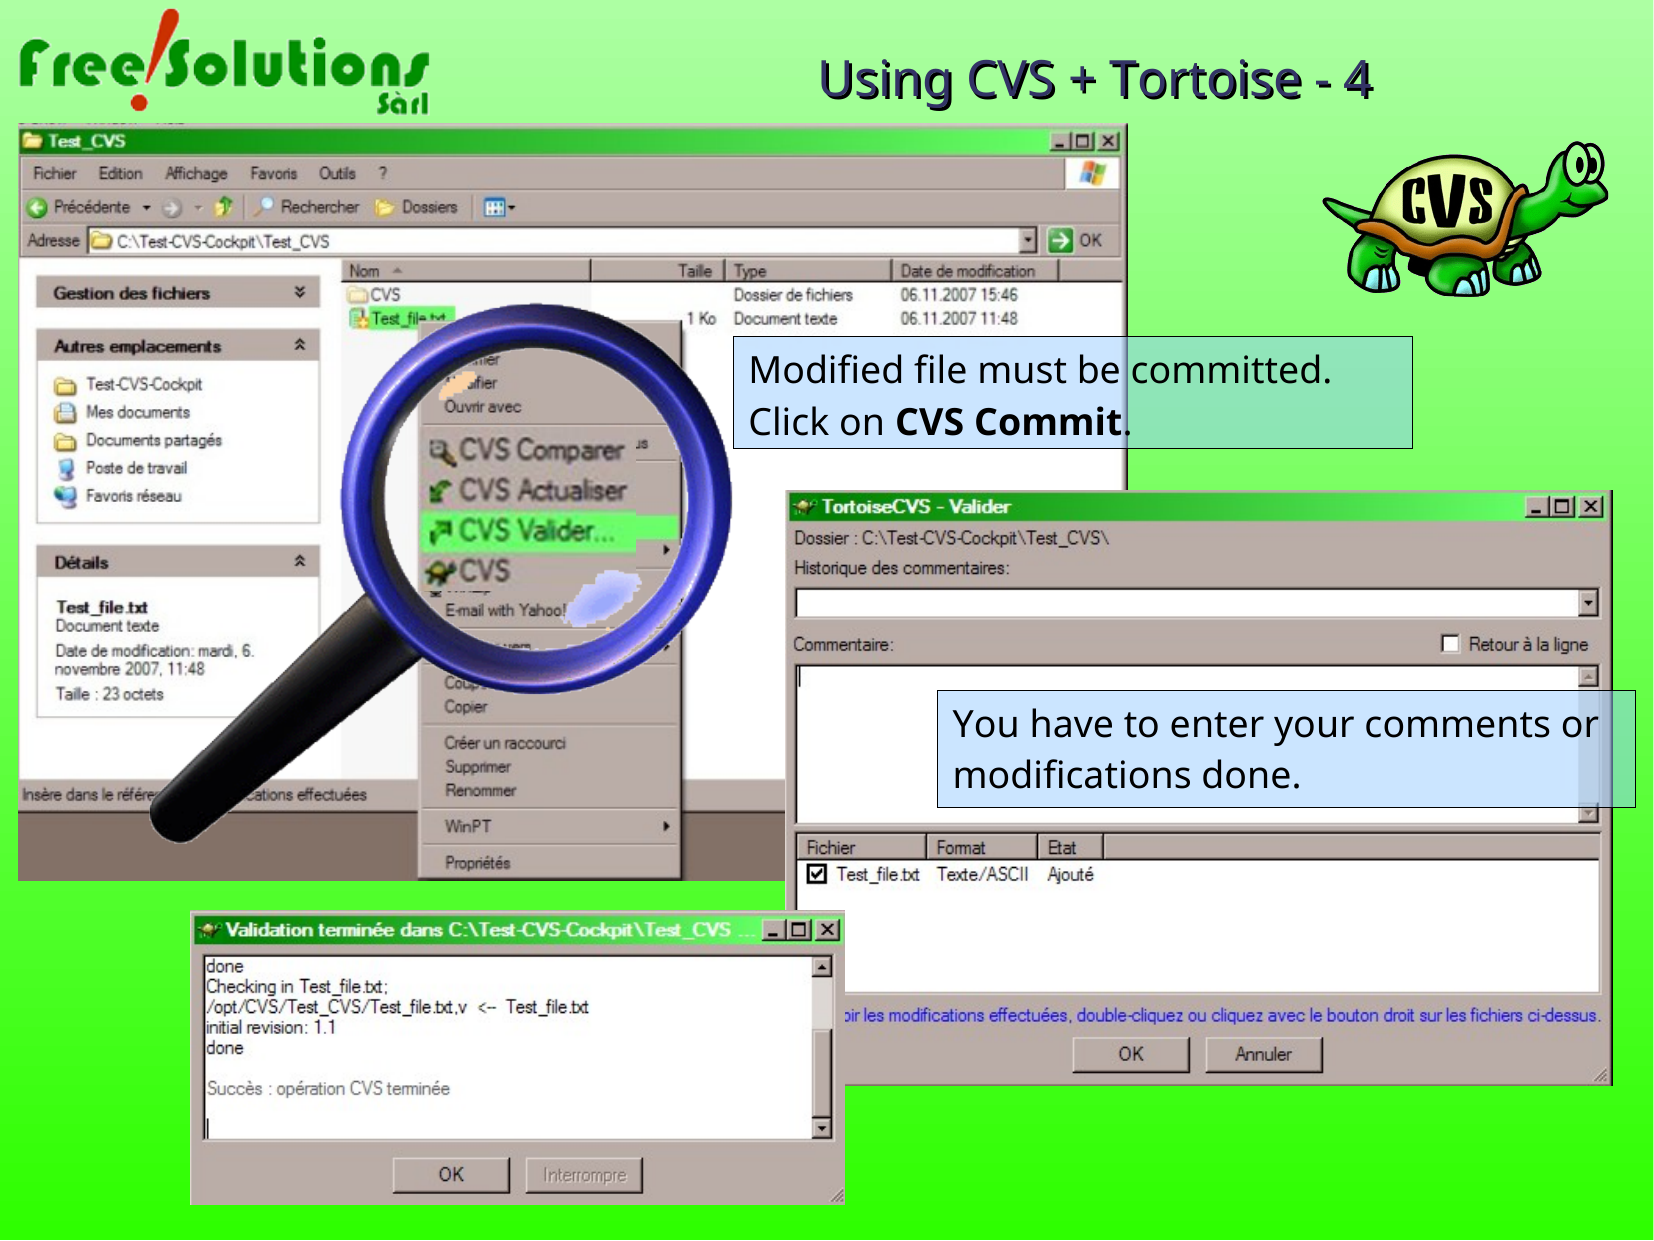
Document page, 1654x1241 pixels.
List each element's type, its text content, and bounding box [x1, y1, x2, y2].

picture [18, 123, 1613, 1205]
text_box You have to enter your comments or modifications done. [937, 690, 1636, 796]
picture [1322, 141, 1609, 297]
text_box Modified file must be committed. Click on CVS Commit. [733, 336, 1413, 449]
text_box Using CVS + Tortoise - 4 [803, 35, 1484, 111]
picture [17, 5, 432, 120]
